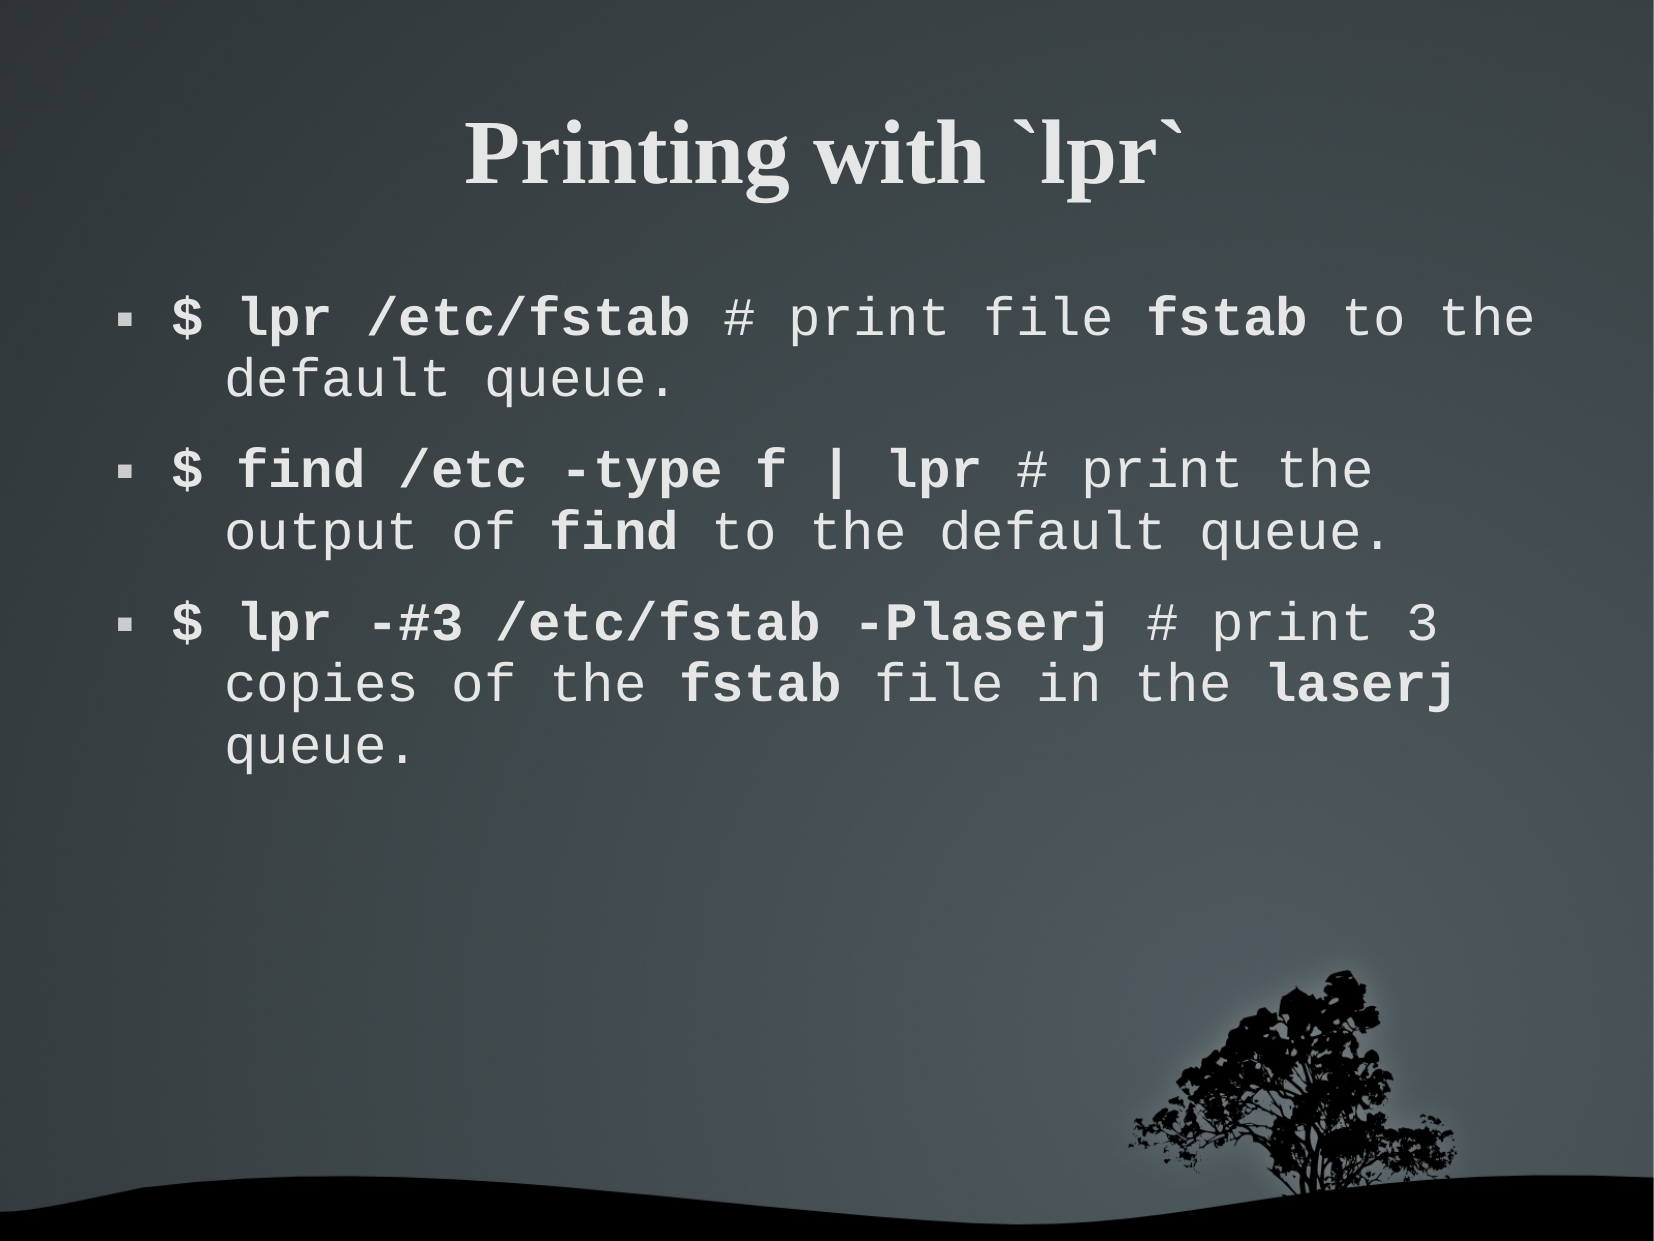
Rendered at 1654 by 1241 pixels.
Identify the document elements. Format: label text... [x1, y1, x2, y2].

picture [0, 0, 1654, 1241]
list $ lpr /etc/fstab # print file fstab to the default queue. $ find /etc -type f | lpr # print the output of find to the default queue. $ lpr -#3 /etc/fstab -Plaserj # print 3 copies of the fstab file in the laserj queue. [82, 290, 1571, 1109]
title Printing with `lpr` [82, 49, 1571, 257]
